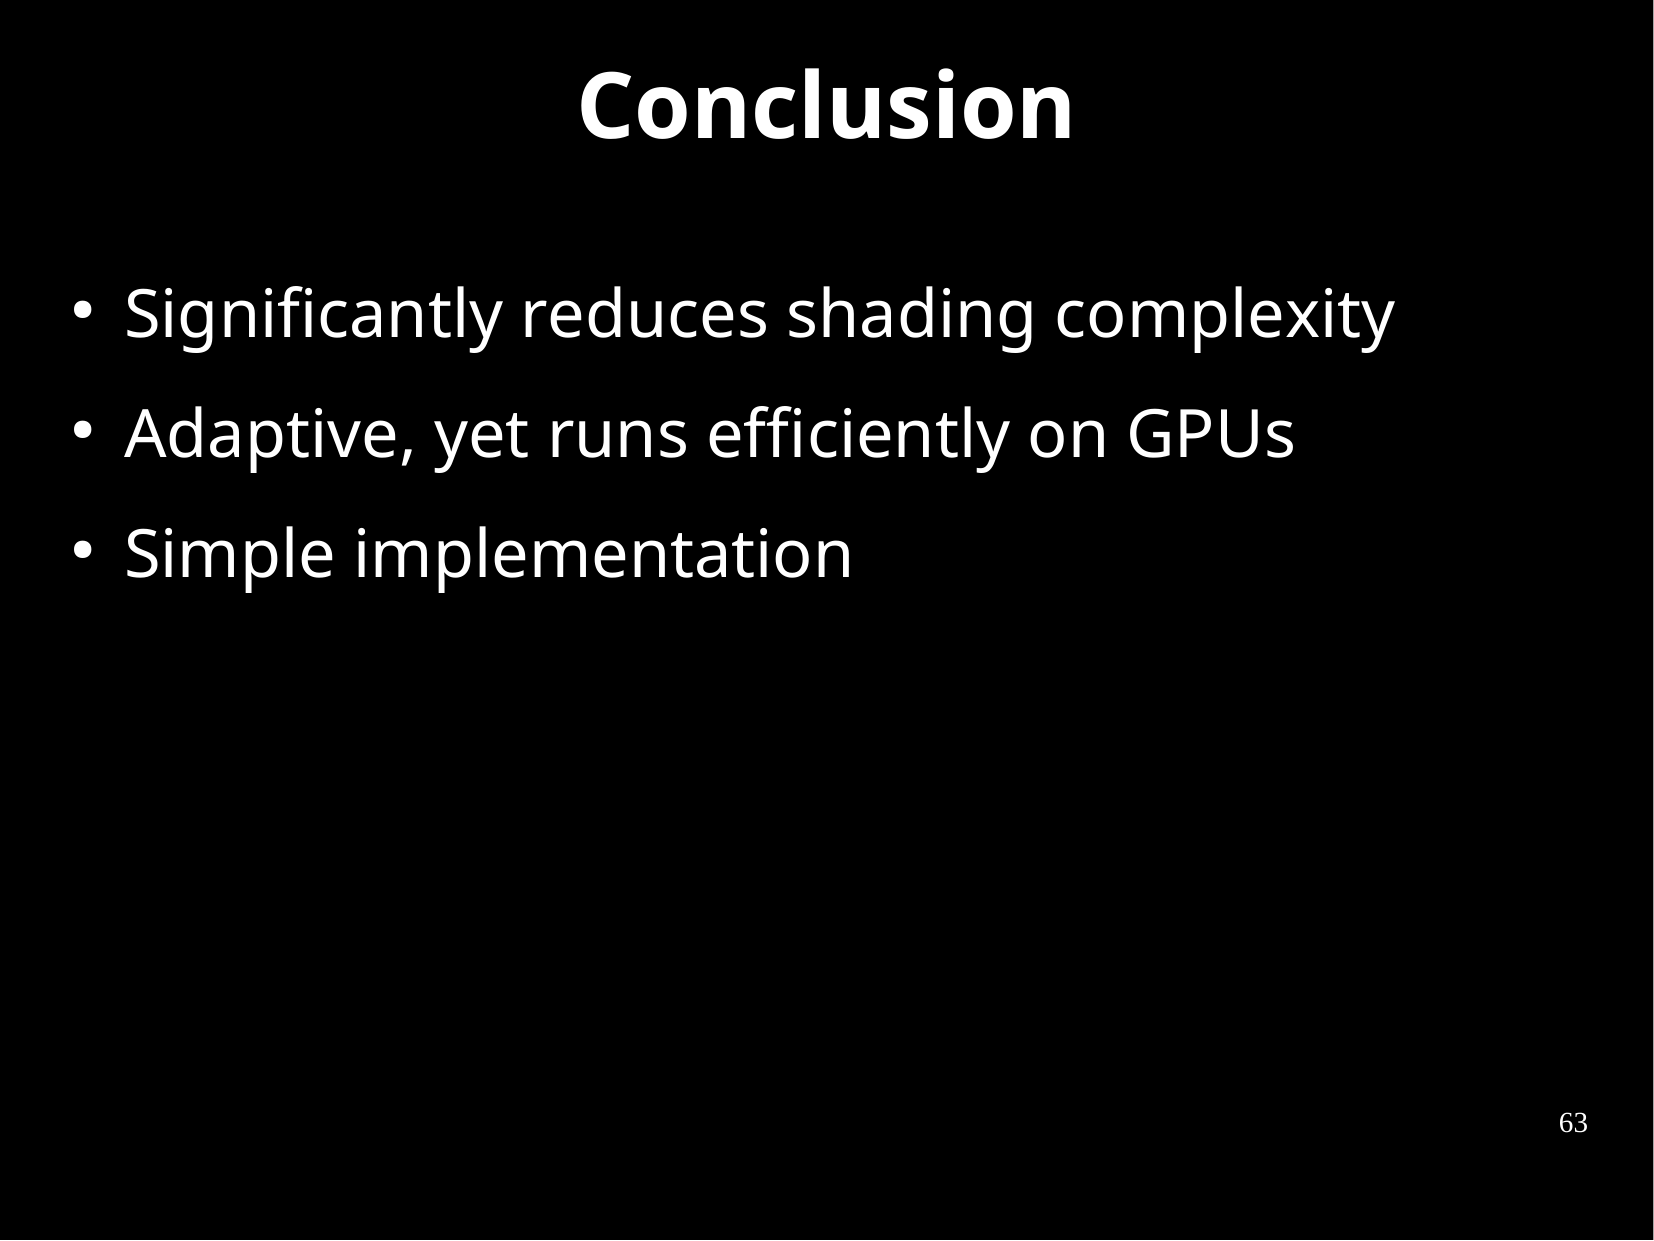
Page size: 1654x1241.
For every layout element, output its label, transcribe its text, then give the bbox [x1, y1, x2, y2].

title Conclusion [0, 0, 1654, 207]
list Significantly reduces shading complexity Adaptive, yet runs efficiently on GPUs Simple implementation [53, 265, 1595, 986]
